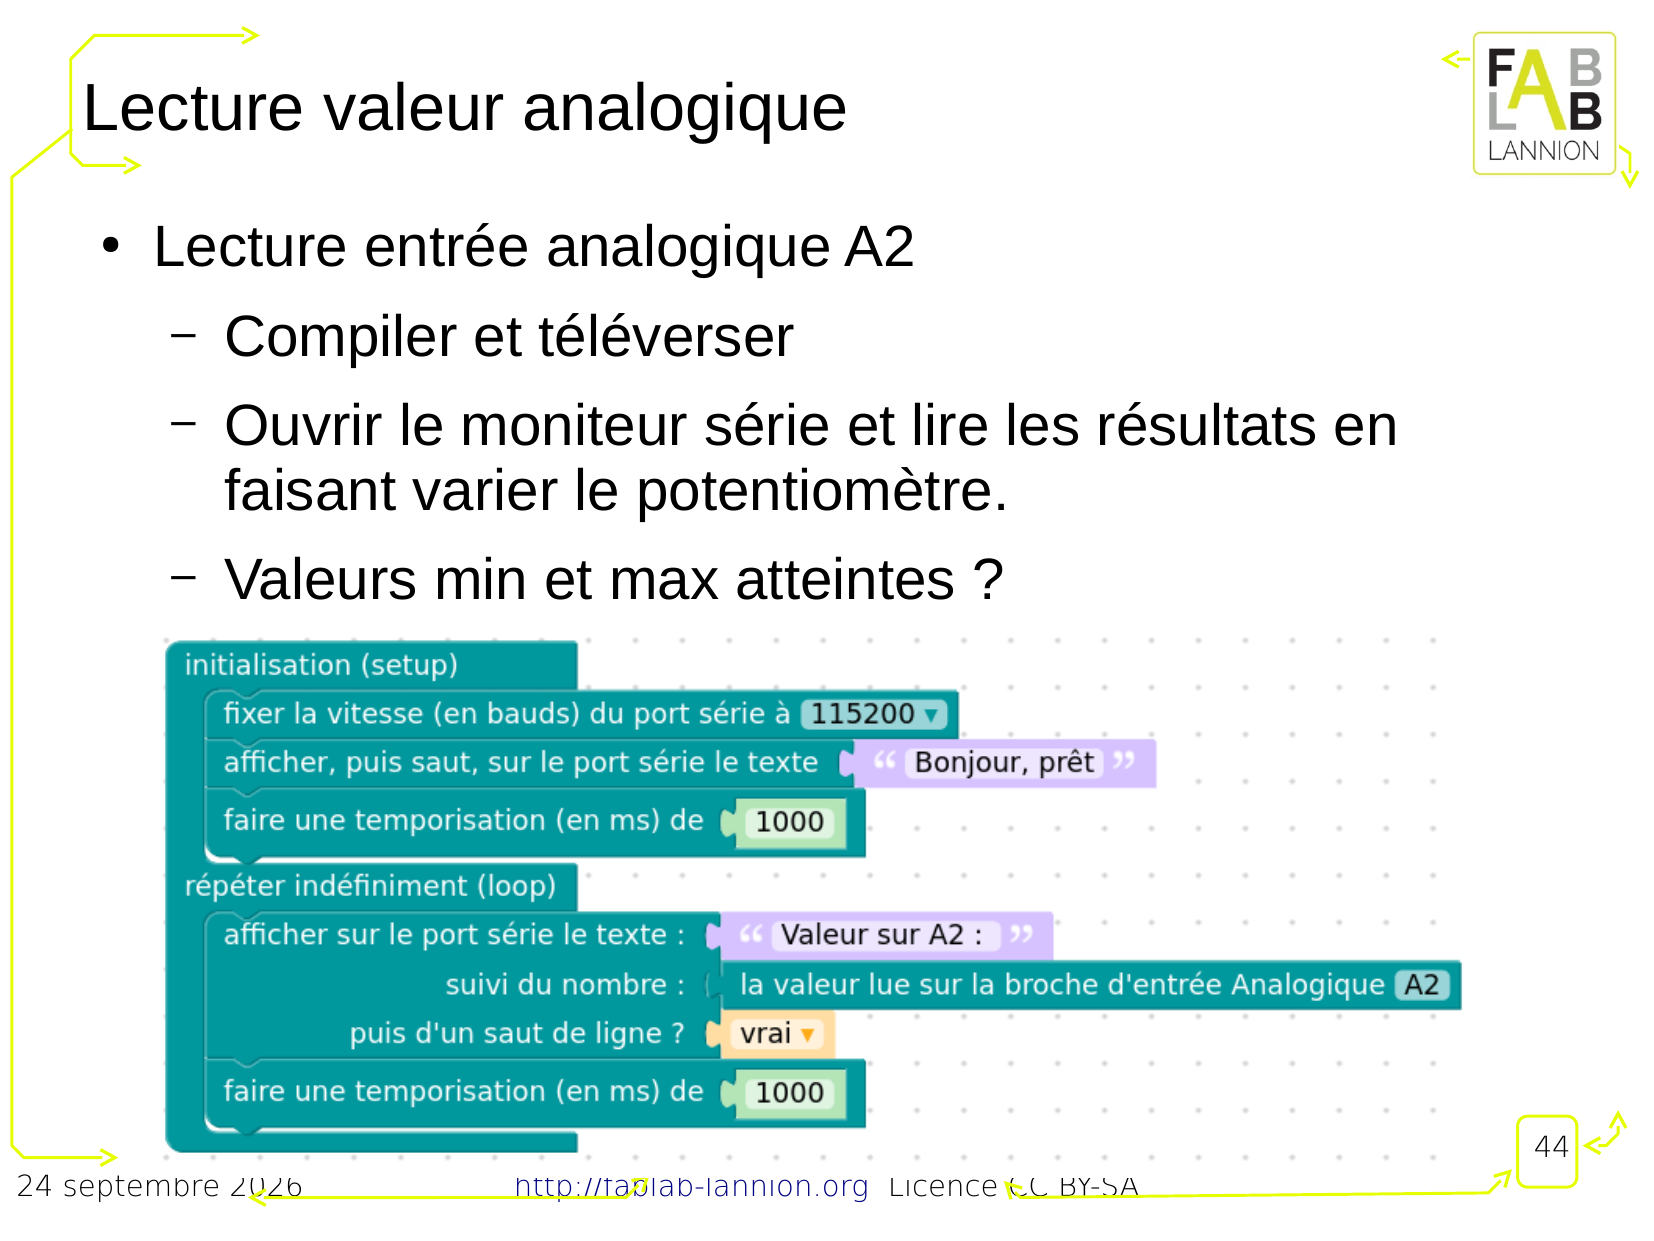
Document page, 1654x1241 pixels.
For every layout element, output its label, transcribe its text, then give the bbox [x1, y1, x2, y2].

title Lecture valeur analogique [82, 49, 1441, 166]
picture [153, 625, 1473, 1178]
list Lecture entrée analogique A2 Compiler et téléverser Ouvrir le moniteur série et lire les résultats en faisant varier le potentiomètre. Valeurs min et max atteintes ? [82, 213, 1571, 933]
picture [1470, 29, 1619, 178]
